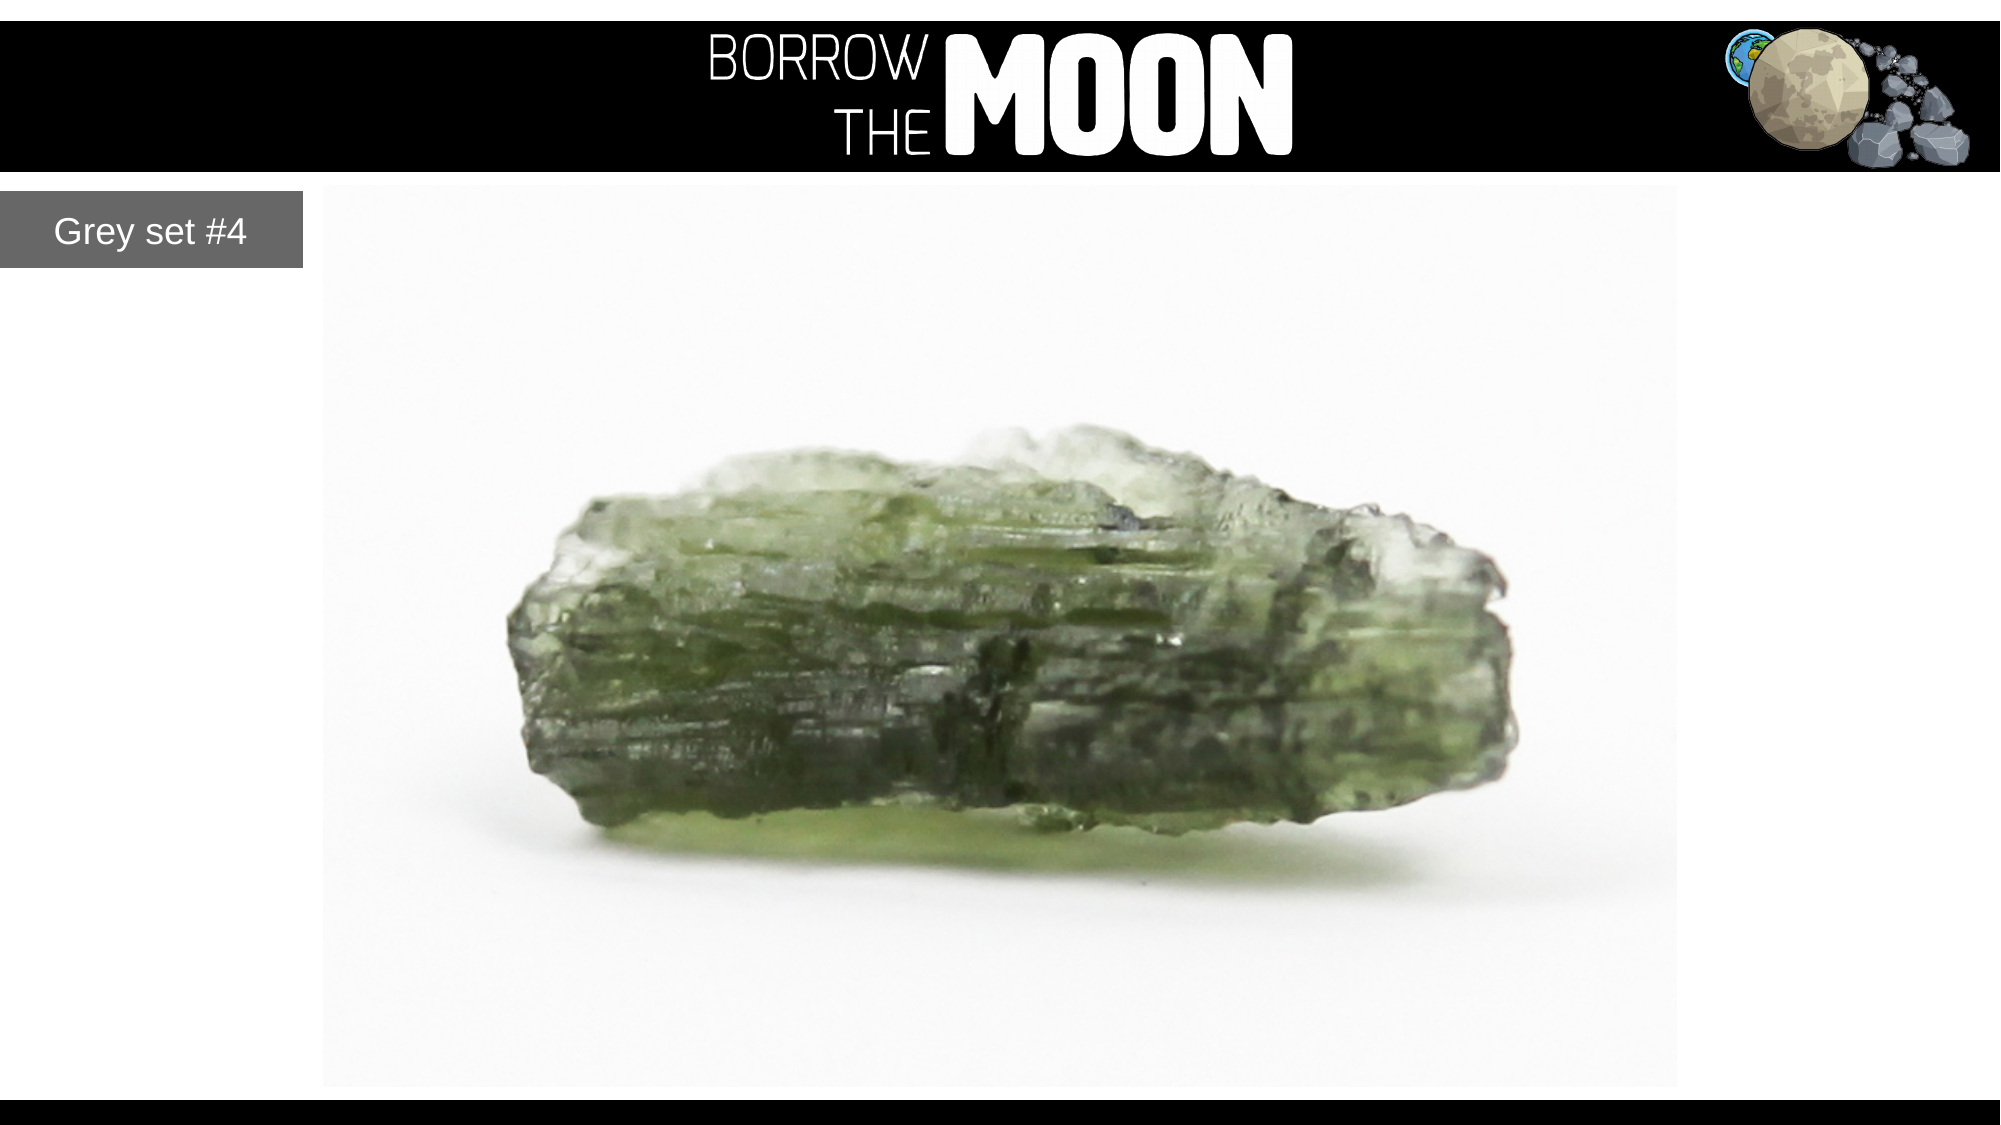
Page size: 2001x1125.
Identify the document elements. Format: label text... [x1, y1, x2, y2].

text_box Grey set #4 [0, 191, 303, 268]
picture [323, 185, 1677, 1088]
